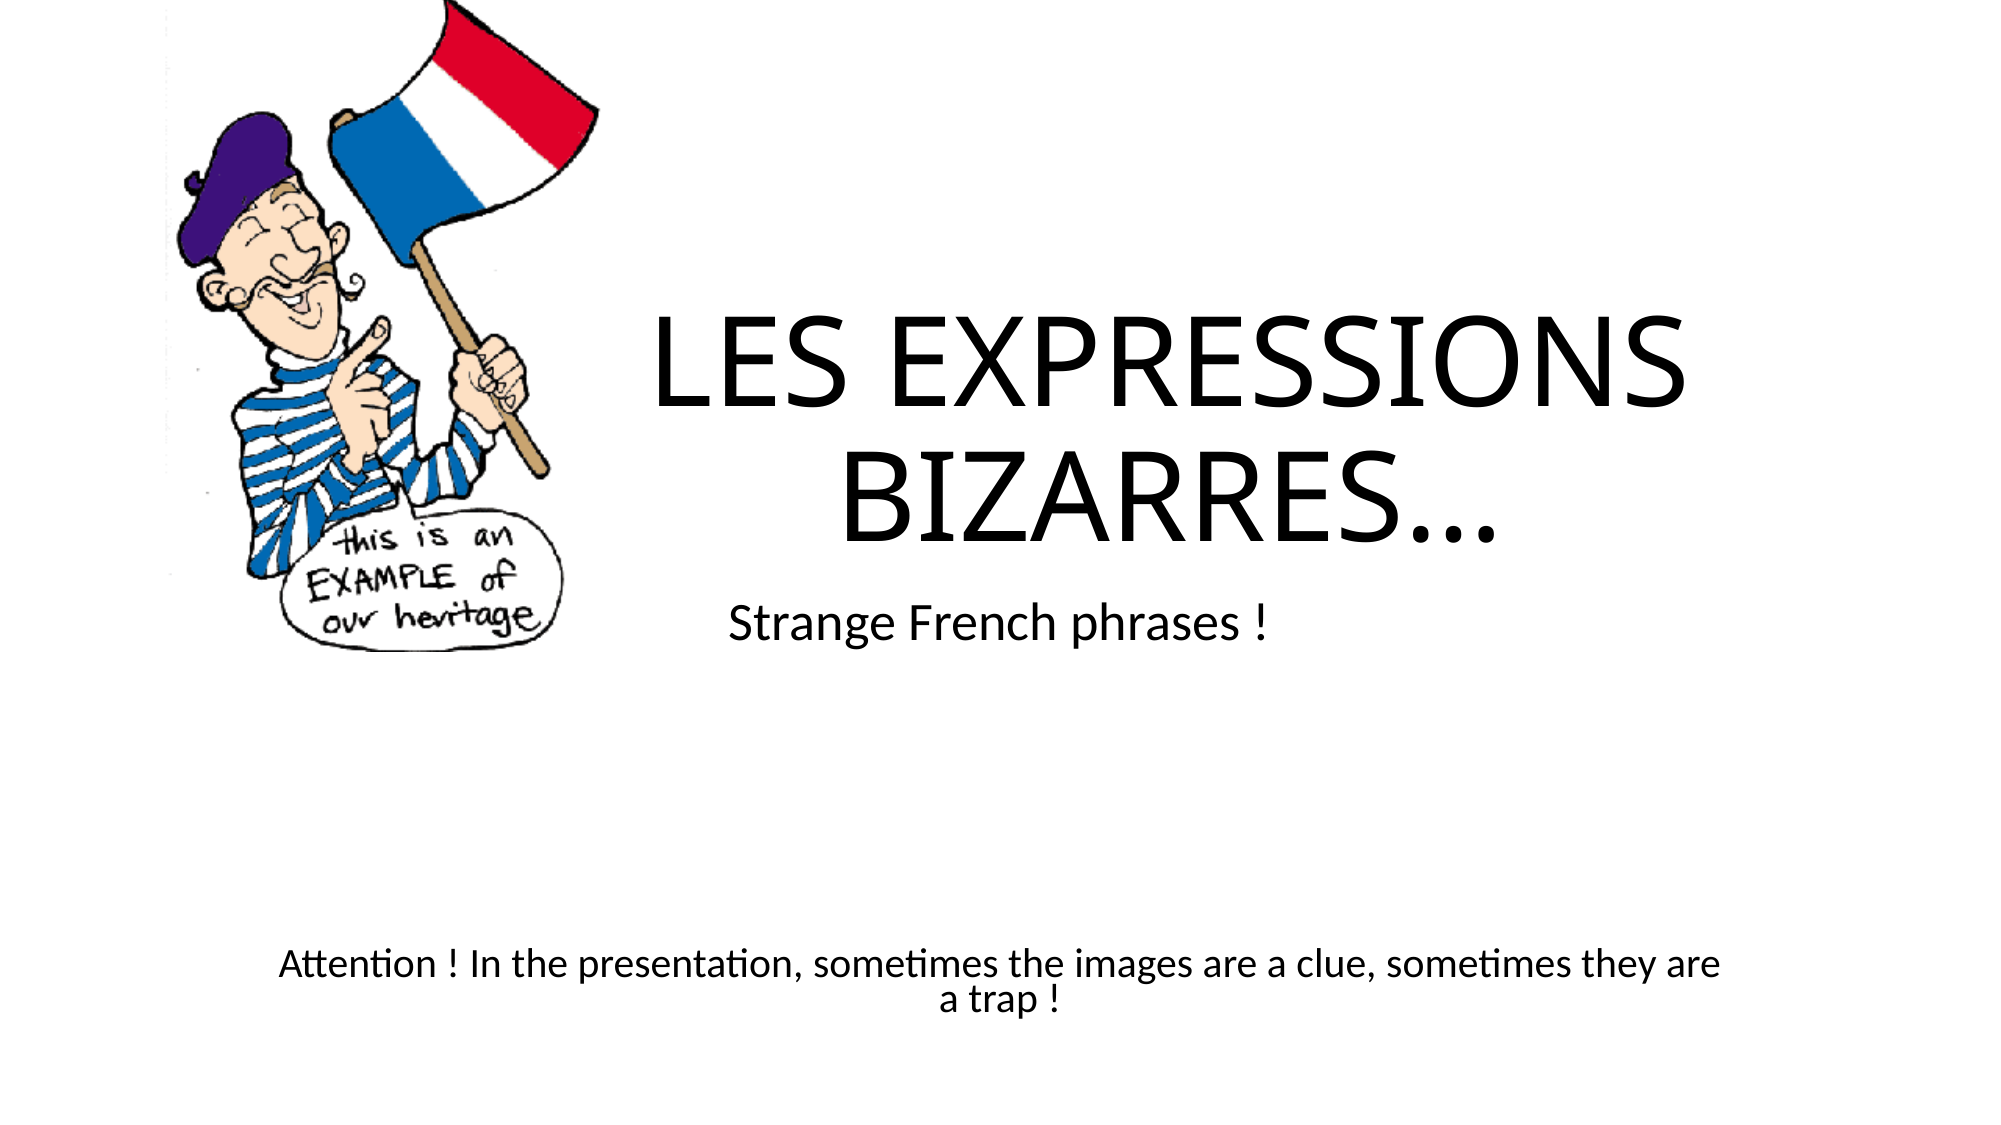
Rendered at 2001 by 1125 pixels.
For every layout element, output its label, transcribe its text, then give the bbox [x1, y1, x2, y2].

picture [0, 0, 766, 652]
title LES EXPRESSIONS BIZARRES… [589, 184, 1750, 576]
subtitle Strange French phrases ! Attention ! In the presentation, sometimes the images are a clue, sometimes they are a trap ! [249, 596, 1750, 1066]
